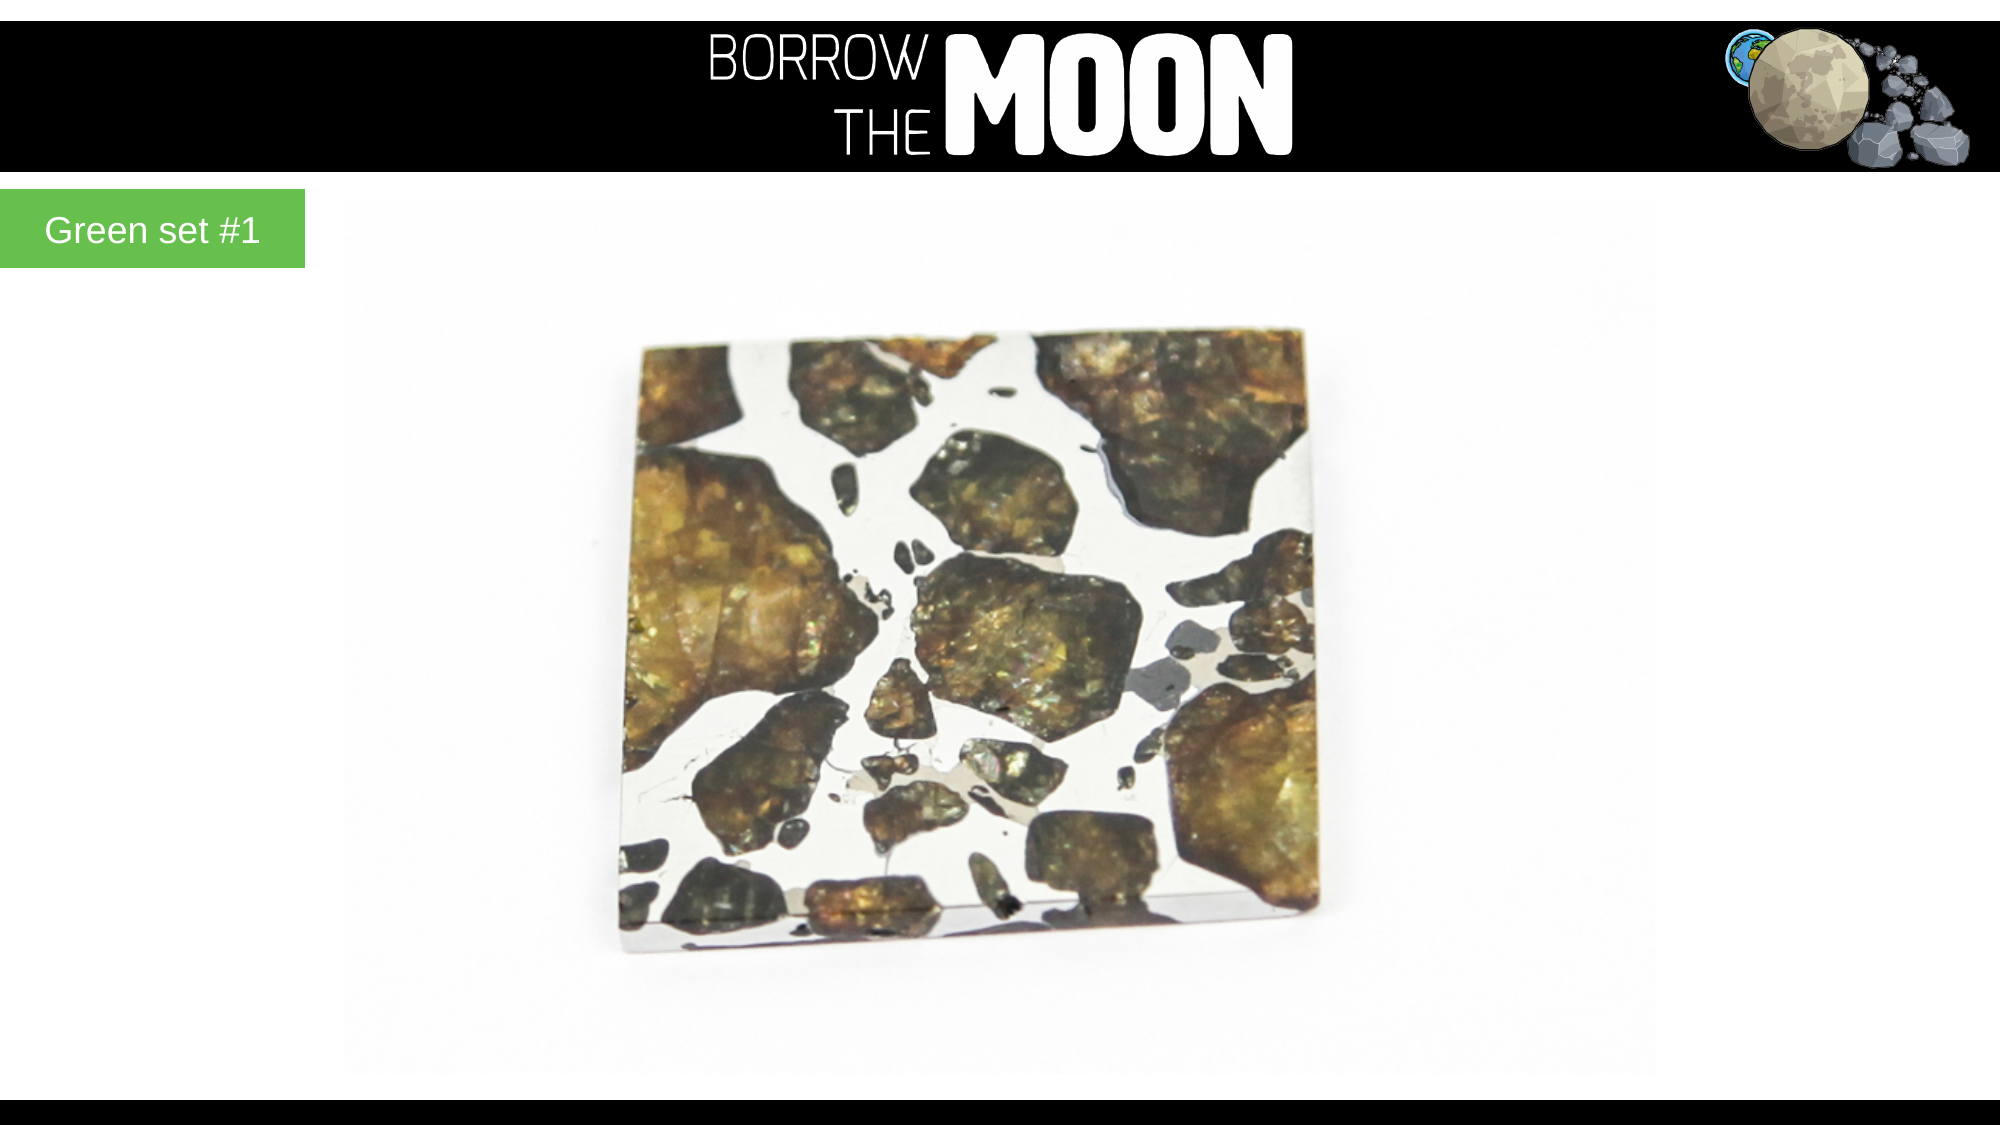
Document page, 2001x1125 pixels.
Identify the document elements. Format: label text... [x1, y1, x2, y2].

text_box Green set #1 [0, 189, 305, 268]
picture [344, 199, 1656, 1074]
